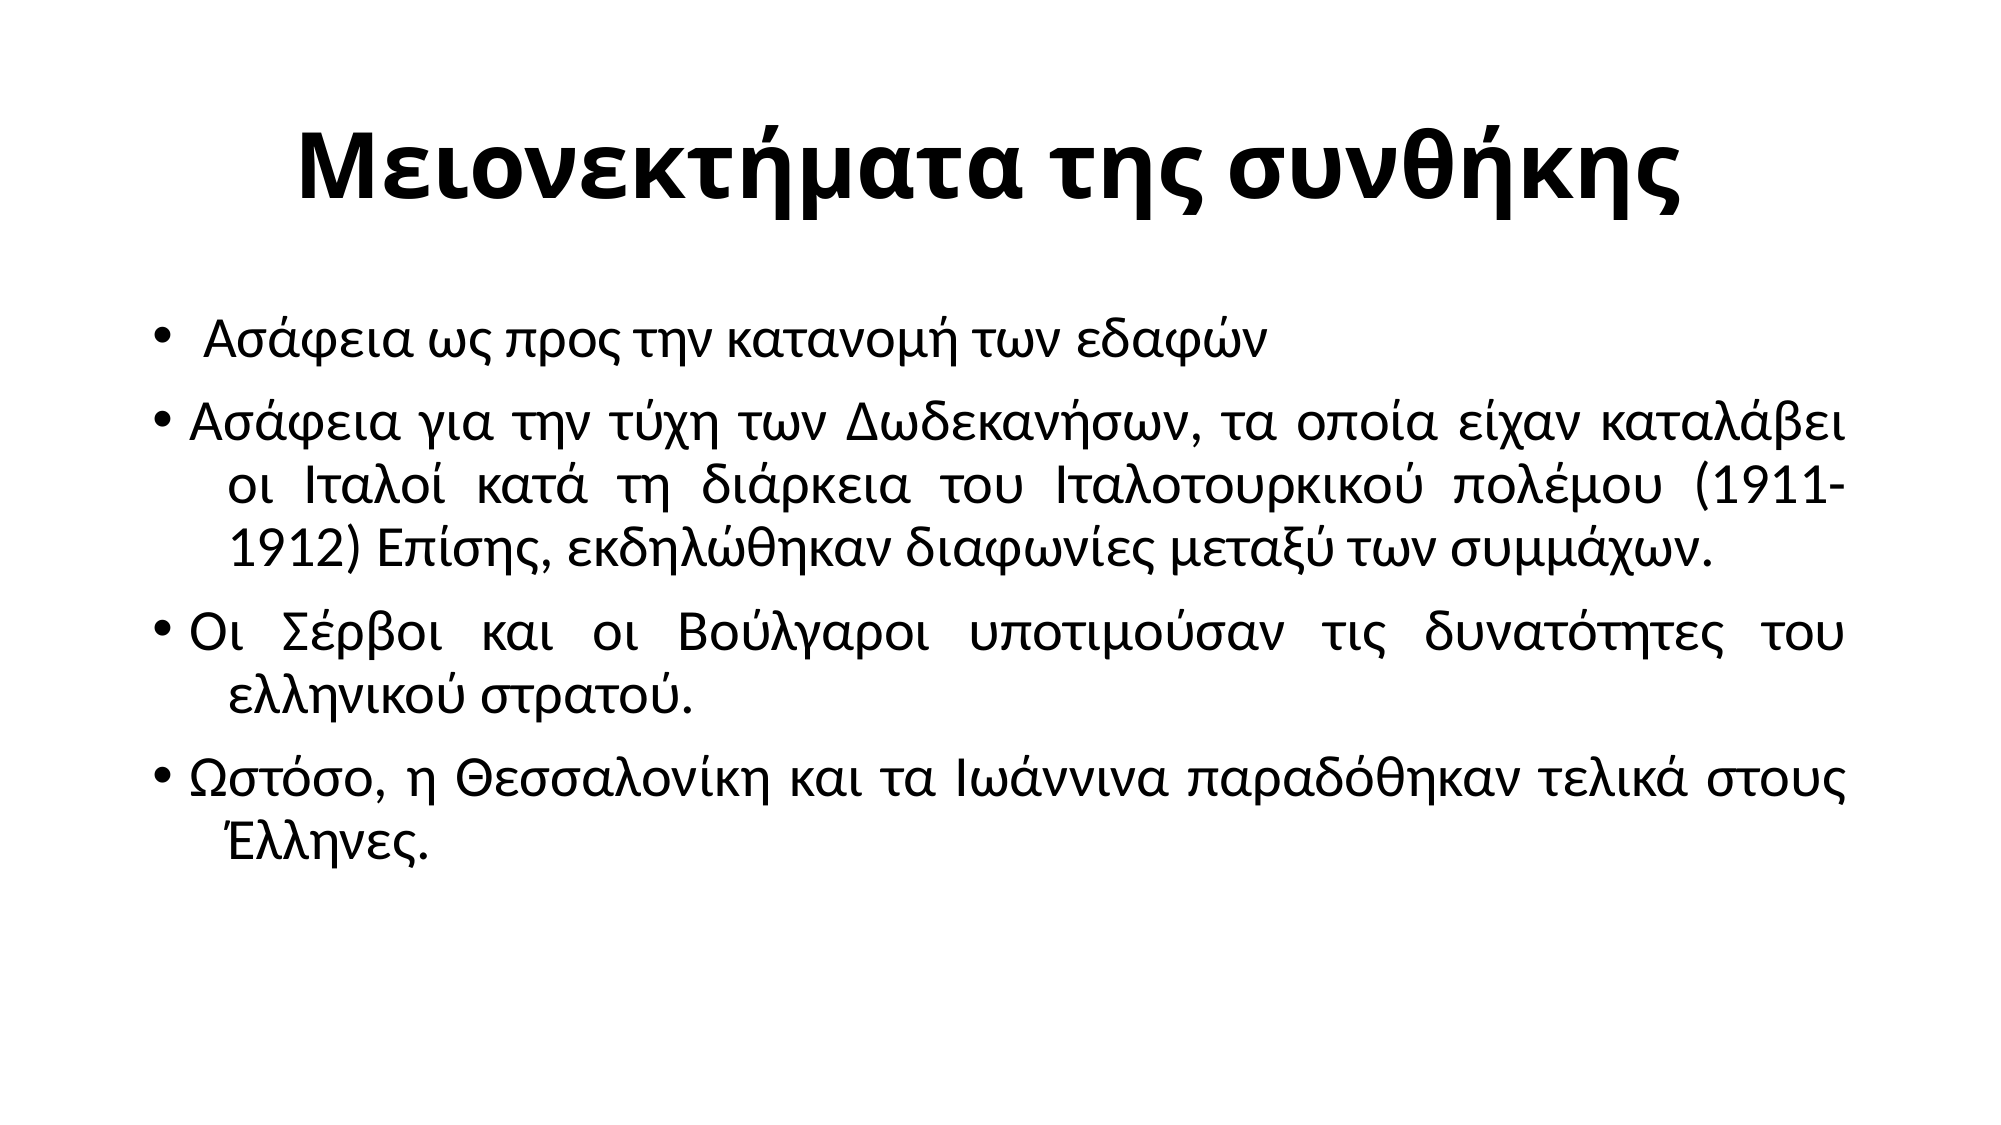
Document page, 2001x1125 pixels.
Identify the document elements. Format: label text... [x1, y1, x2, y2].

list Ασάφεια ως προς την κατανομή των εδαφών Ασάφεια για την τύχη των Δωδεκανήσων, τα οποία είχαν καταλάβει οι Ιταλοί κατά τη διάρκεια του Ιταλοτουρκικού πολέμου (1911-1912) Επίσης, εκδηλώθηκαν διαφωνίες μεταξύ των συμμάχων. Οι Σέρβοι και οι Βούλγαροι υποτιμούσαν τις δυνατότητες του ελληνικού στρατού. Ωστόσο, η Θεσσαλονίκη και τα Ιωάννινα παραδόθηκαν τελικά στους Έλληνες. [137, 299, 1863, 1014]
title Μειονεκτήματα της συνθήκης [137, 59, 1863, 278]
